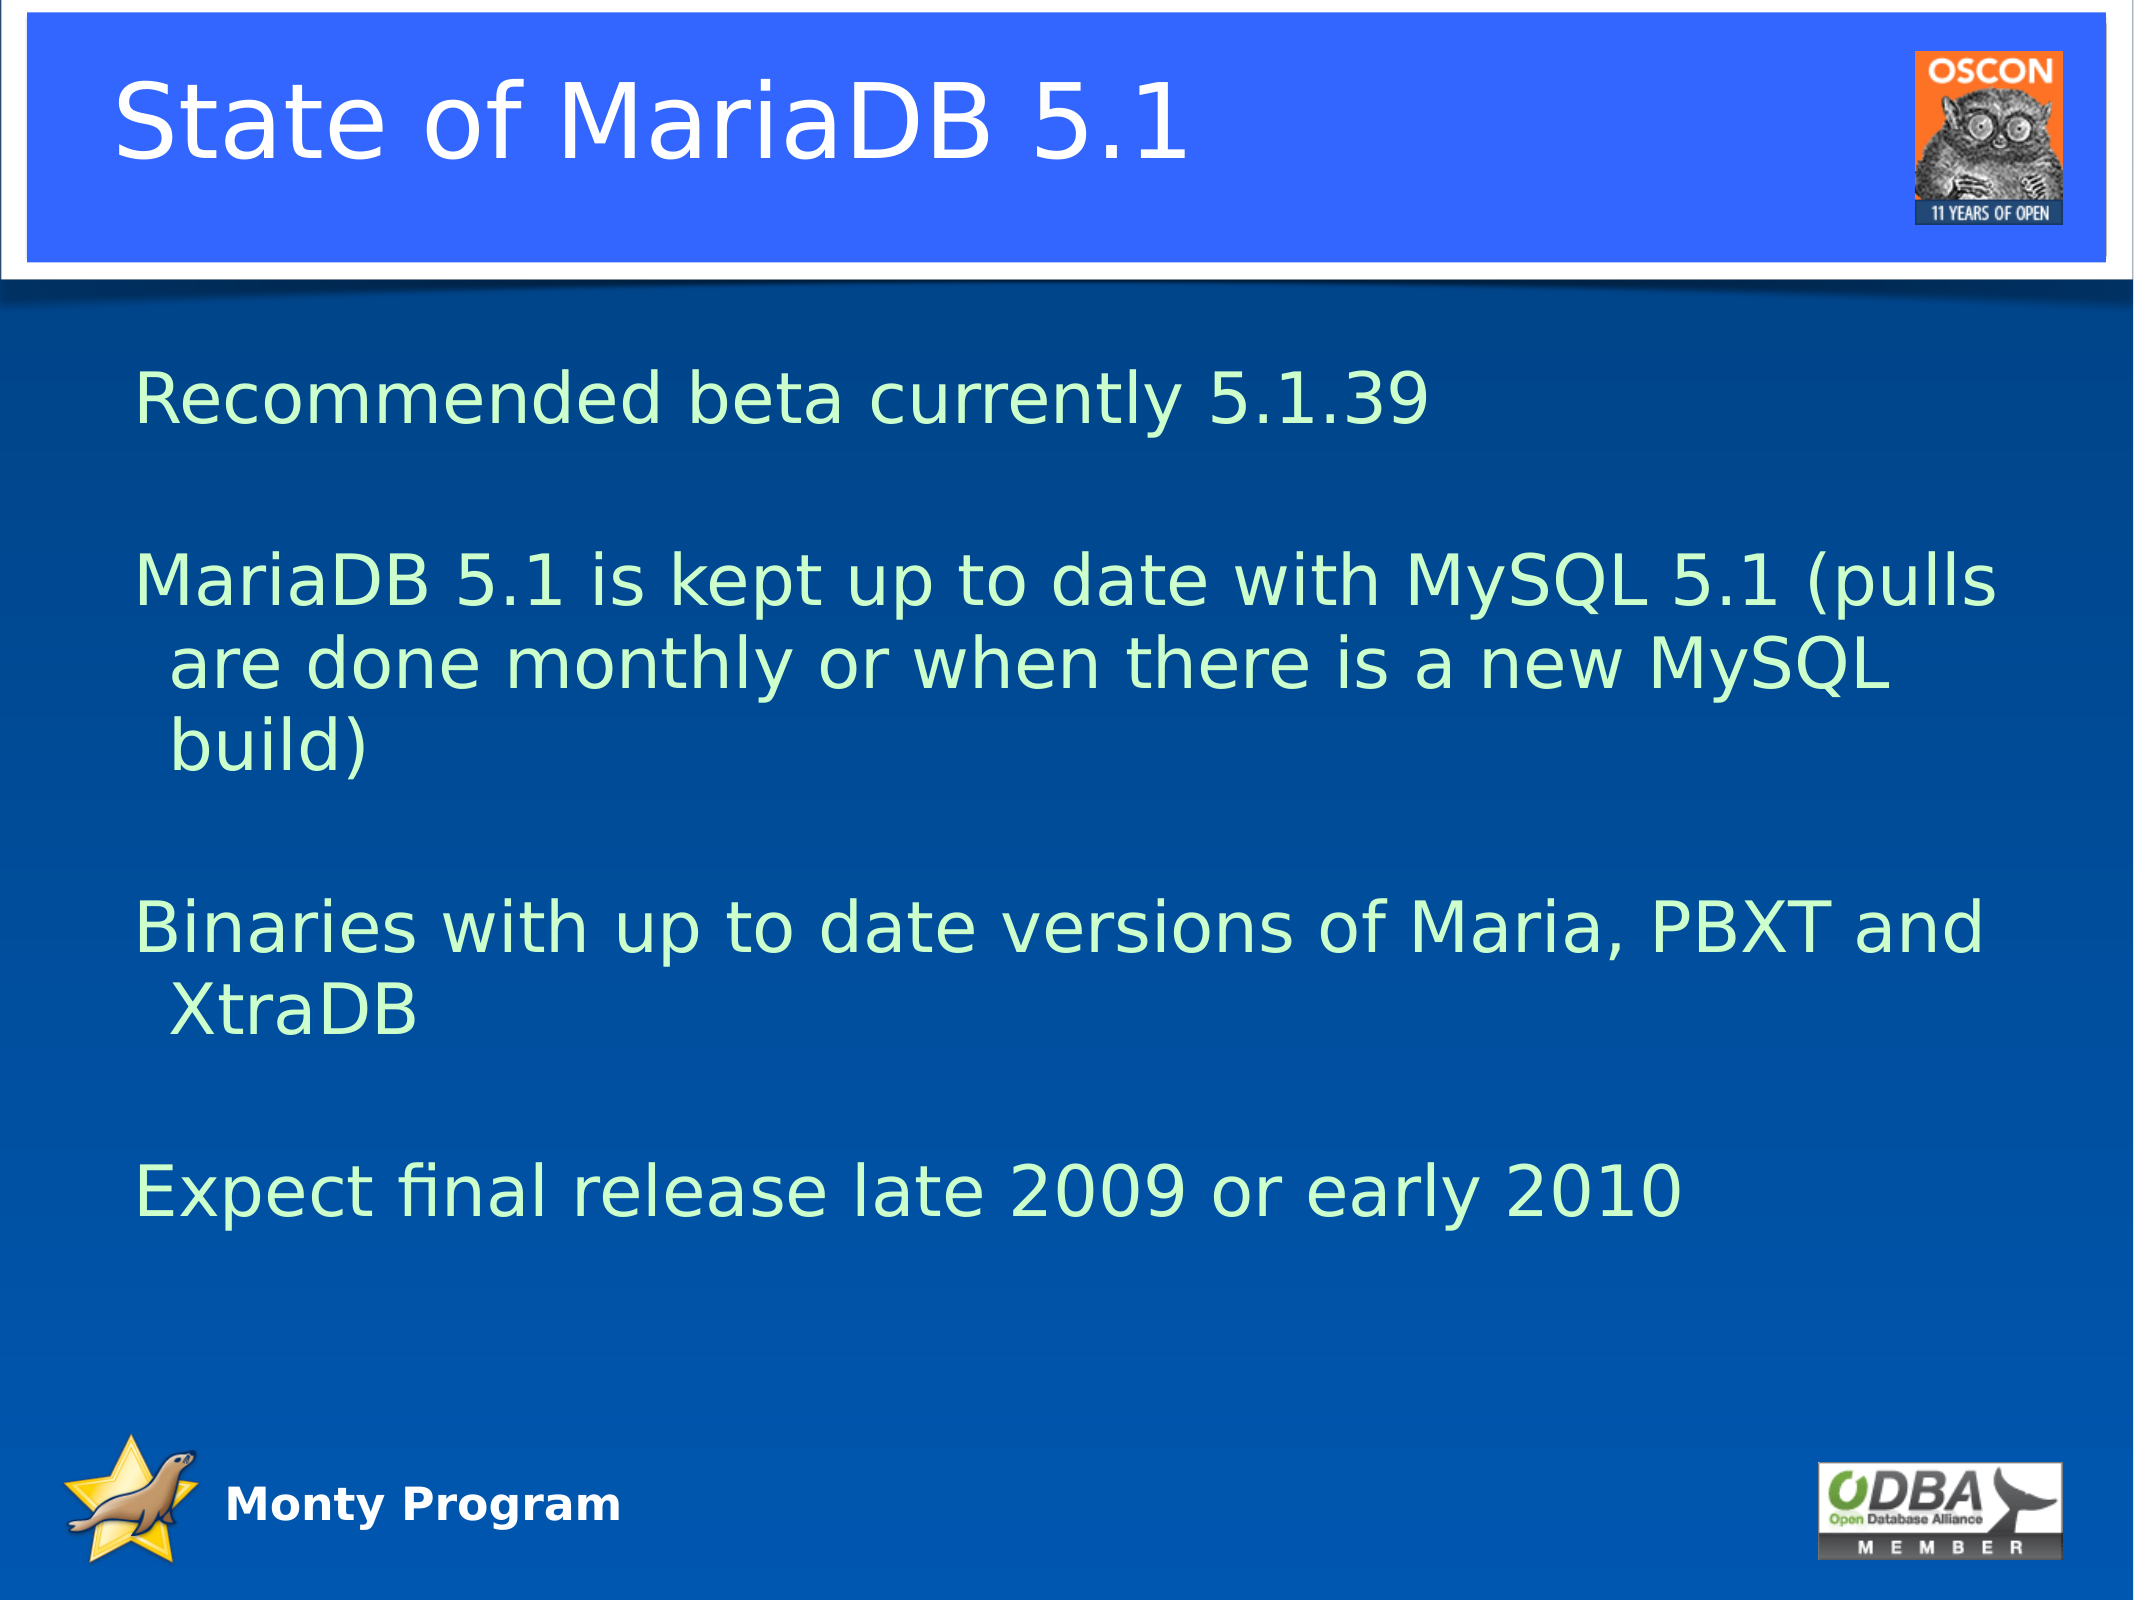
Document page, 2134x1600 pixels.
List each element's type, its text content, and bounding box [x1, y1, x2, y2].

picture [1818, 1462, 2063, 1560]
title State of MariaDB 5.1 [104, 29, 2067, 217]
picture [0, 0, 2134, 313]
list Recommended beta currently 5.1.39 MariaDB 5.1 is kept up to date with MySQL 5.1 (pulls are done monthly or when there is a new MySQL build) Binaries with up to date versions of Maria, PBXT and XtraDB Expect final release late 2009 or early 2010 [89, 349, 2053, 1411]
picture [60, 1428, 203, 1571]
